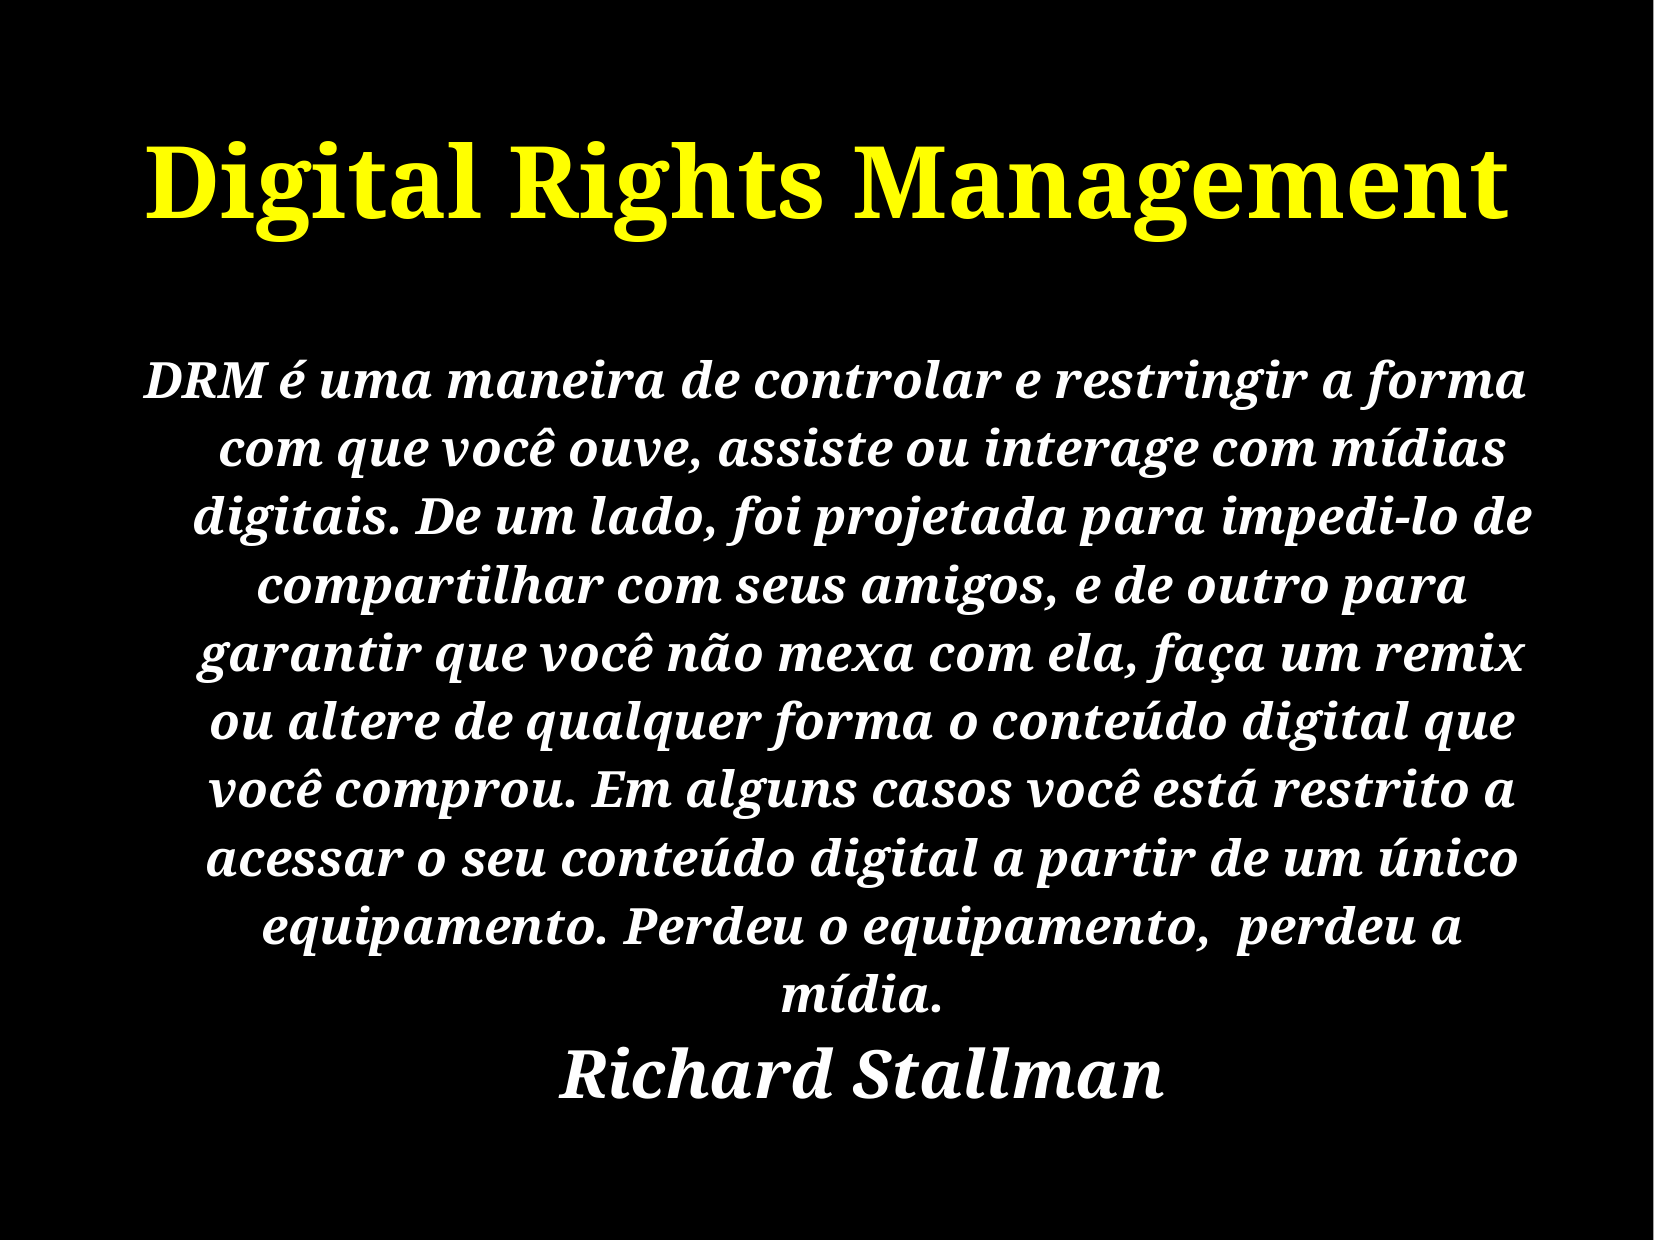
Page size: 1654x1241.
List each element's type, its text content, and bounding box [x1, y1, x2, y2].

title Digital Rights Management [121, 75, 1534, 283]
list DRM é uma maneira de controlar e restringir a forma com que você ouve, assiste ou interage com mídias digitais. De um lado, foi projetada para impedi-lo de compartilhar com seus amigos, e de outro para garantir que você não mexa com ela, faça um remix ou altere de qualquer forma o conteúdo digital que você comprou. Em alguns casos você está restrito a acessar o seu conteúdo digital a partir de um único equipamento. Perdeu o equipamento, perdeu a mídia. Richard Stallman [121, 344, 1534, 1127]
